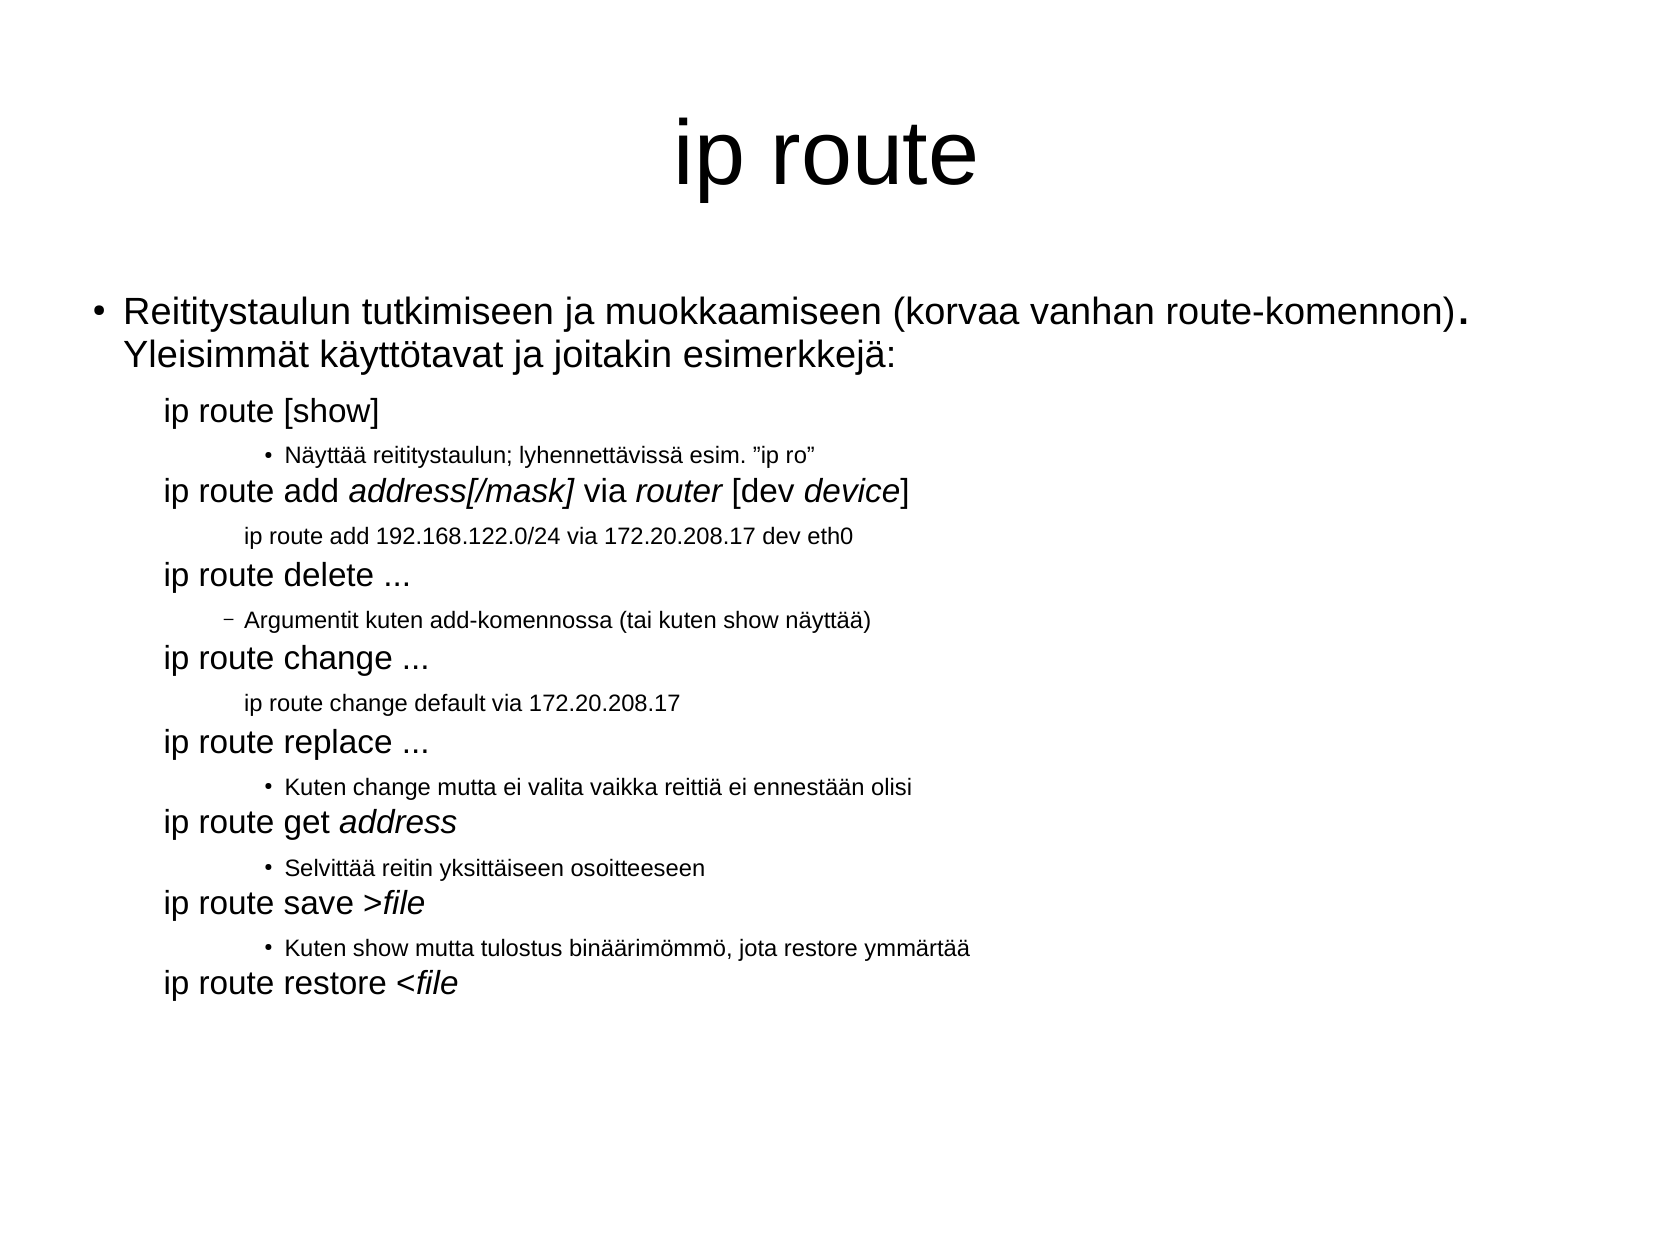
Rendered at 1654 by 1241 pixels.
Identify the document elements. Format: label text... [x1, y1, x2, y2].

title ip route [82, 49, 1571, 257]
list Reititystaulun tutkimiseen ja muokkaamiseen (korvaa vanhan route-komennon). Yleisimmät käyttötavat ja joitakin esimerkkejä: ip route [show] Näyttää reititystaulun; lyhennettävissä esim. ”ip ro” ip route add address[/mask] via router [dev device] ip route add 192.168.122.0/24 via 172.20.208.17 dev eth0 ip route delete ... Argumentit kuten add-komennossa (tai kuten show näyttää) ip route change ... ip route change default via 172.20.208.17 ip route replace ... Kuten change mutta ei valita vaikka reittiä ei ennestään olisi ip route get address Selvittää reitin yksittäiseen osoitteeseen ip route save >file Kuten show mutta tulostus binäärimömmö, jota restore ymmärtää ip route restore <file [82, 290, 1571, 1010]
